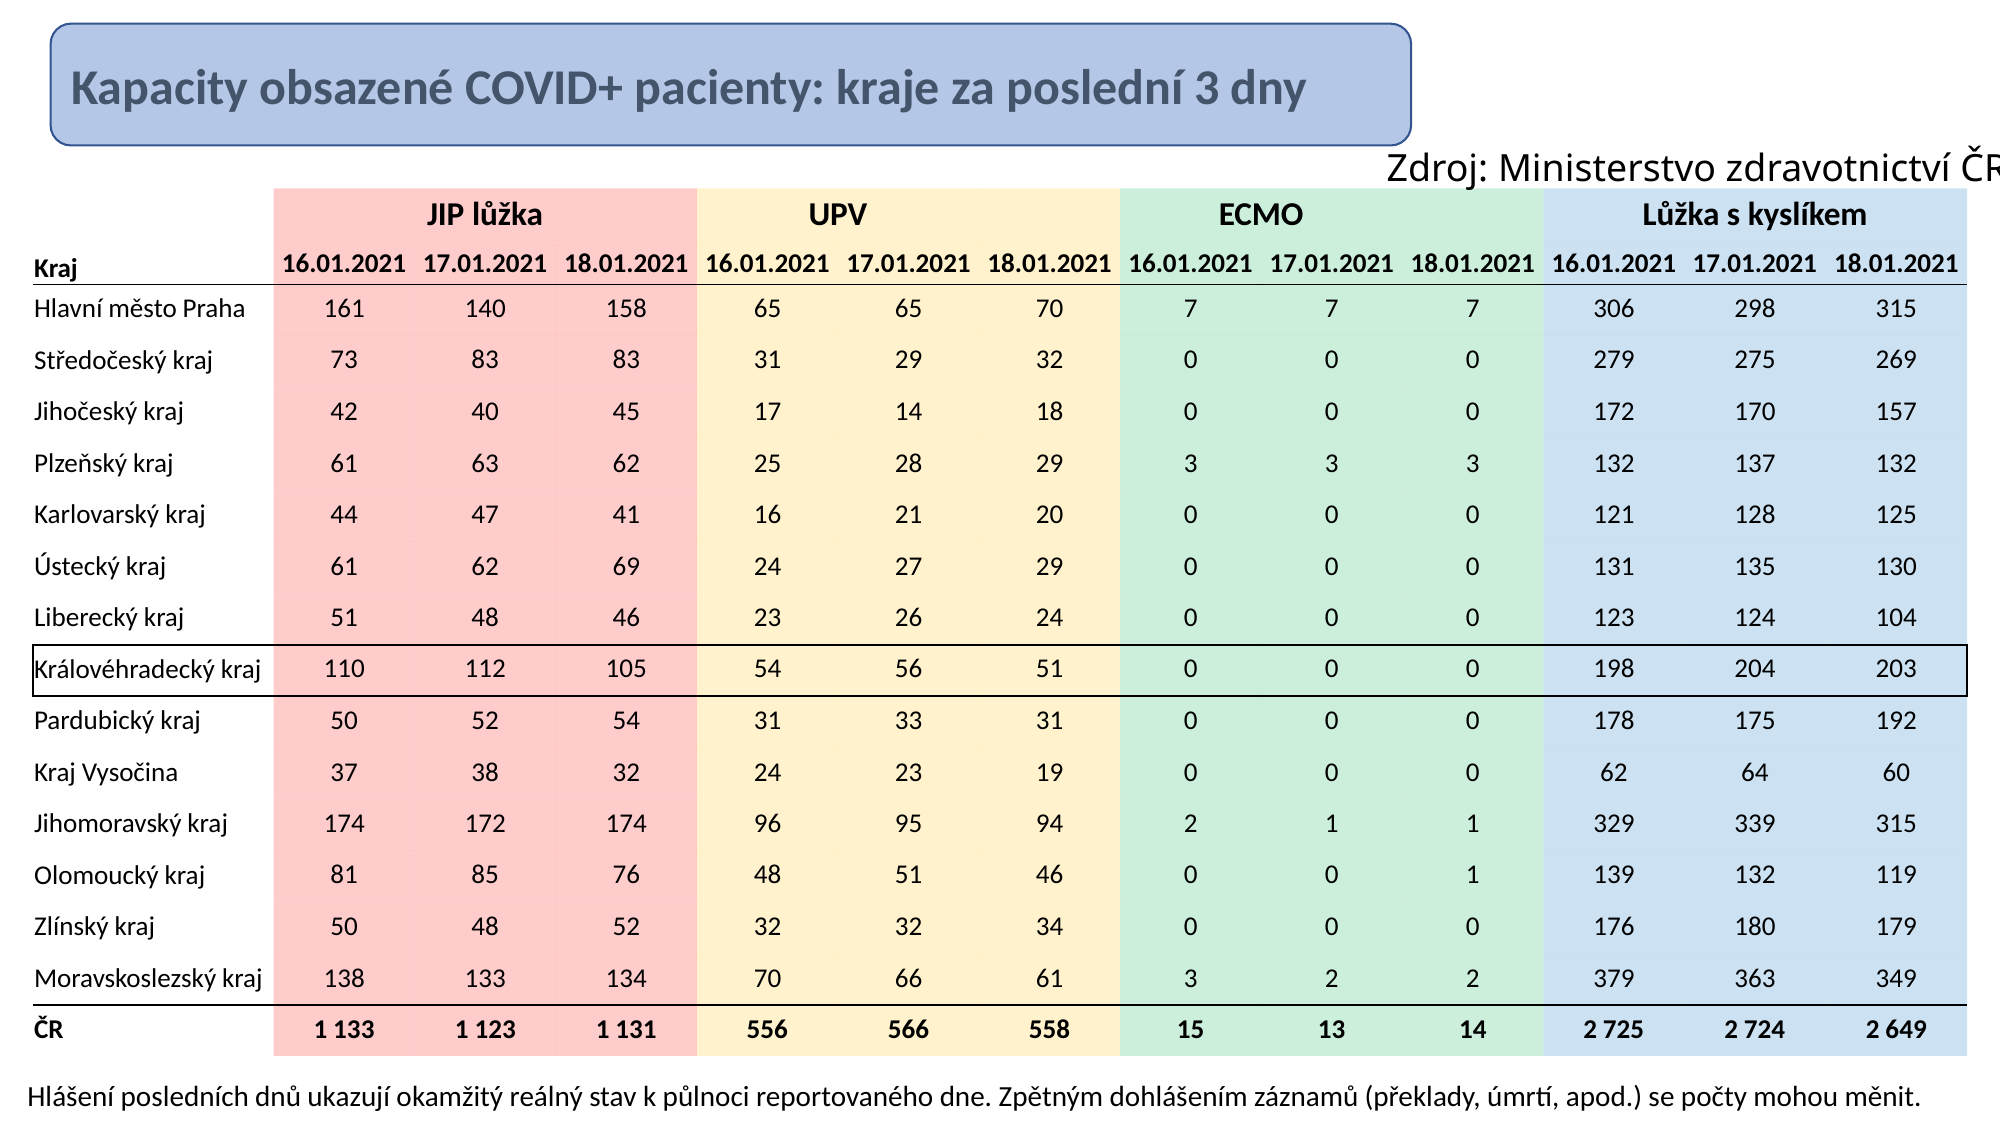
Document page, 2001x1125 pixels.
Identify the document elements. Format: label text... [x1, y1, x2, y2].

table_cell 3 [1120, 954, 1261, 1004]
table_cell 379 [1543, 954, 1684, 1004]
table_cell 51 [274, 593, 415, 644]
table_cell 42 [274, 387, 415, 439]
table_cell 131 [1543, 542, 1684, 593]
table_cell 269 [1826, 336, 1967, 387]
table_cell 16.01.2021 [697, 245, 838, 284]
table_cell 2 725 [1543, 1006, 1684, 1056]
table_cell 21 [838, 490, 979, 542]
table_cell 1 [1402, 799, 1543, 851]
table_cell 172 [415, 799, 556, 851]
table_cell 558 [979, 1006, 1120, 1056]
table_cell 52 [556, 902, 697, 954]
table_cell 15 [1120, 1006, 1261, 1056]
table_cell Kraj Vysočina [33, 748, 274, 799]
table_cell Ústecký kraj [33, 542, 274, 593]
table_cell 31 [979, 697, 1120, 748]
table_cell 0 [1120, 387, 1261, 439]
table_cell Středočeský kraj [33, 336, 274, 387]
table_cell 95 [838, 799, 979, 851]
table_cell 137 [1684, 439, 1826, 490]
table_cell 204 [1684, 646, 1826, 695]
table_cell 17.01.2021 [838, 245, 979, 284]
table_cell 1 [1261, 799, 1402, 851]
table_cell 54 [697, 646, 838, 695]
table_cell 0 [1261, 697, 1402, 748]
table_cell 0 [1120, 902, 1261, 954]
table_cell 0 [1402, 542, 1543, 593]
table_cell Liberecký kraj [33, 593, 274, 644]
table_cell 83 [415, 336, 556, 387]
table_cell Jihočeský kraj [33, 387, 274, 439]
table_cell 178 [1543, 697, 1684, 748]
table_cell 33 [838, 697, 979, 748]
table_cell 192 [1826, 697, 1967, 748]
table_cell 339 [1684, 799, 1826, 851]
table_cell 48 [415, 902, 556, 954]
table_cell 0 [1261, 542, 1402, 593]
table_cell 132 [1684, 851, 1826, 902]
table_cell 19 [979, 748, 1120, 799]
table_cell 174 [556, 799, 697, 851]
table_cell 363 [1684, 954, 1826, 1004]
table_cell 60 [1826, 748, 1967, 799]
table_cell 31 [697, 697, 838, 748]
table_cell 0 [1120, 697, 1261, 748]
table_cell 24 [697, 748, 838, 799]
table_cell 0 [1120, 542, 1261, 593]
table_cell 16.01.2021 [1120, 245, 1261, 284]
table_cell 85 [415, 851, 556, 902]
table_cell 315 [1826, 799, 1967, 851]
table_cell 0 [1261, 593, 1402, 644]
table_cell 28 [838, 439, 979, 490]
table_cell 0 [1402, 902, 1543, 954]
table_cell 56 [838, 646, 979, 695]
table_cell Moravskoslezský kraj [33, 954, 274, 1004]
table_cell 0 [1120, 490, 1261, 542]
table_cell 176 [1543, 902, 1684, 954]
table_cell 0 [1120, 593, 1261, 644]
table_cell Pardubický kraj [33, 697, 274, 748]
table_cell 70 [979, 285, 1120, 336]
table_cell 329 [1543, 799, 1684, 851]
table_cell 138 [274, 954, 415, 1004]
table_cell 125 [1826, 490, 1967, 542]
table_cell 76 [556, 851, 697, 902]
table_cell 44 [274, 490, 415, 542]
table_cell 62 [556, 439, 697, 490]
table_cell 29 [838, 336, 979, 387]
table_cell 0 [1402, 697, 1543, 748]
table_cell 34 [979, 902, 1120, 954]
table_cell 112 [415, 646, 556, 695]
table_cell 31 [697, 336, 838, 387]
table_cell 128 [1684, 490, 1826, 542]
table_cell 0 [1261, 490, 1402, 542]
table_cell 20 [979, 490, 1120, 542]
table_cell 48 [697, 851, 838, 902]
table_header [979, 188, 1120, 245]
table_cell 0 [1120, 646, 1261, 695]
table_cell 32 [838, 902, 979, 954]
table_cell 161 [274, 285, 415, 336]
table_cell 50 [274, 902, 415, 954]
table_cell 46 [556, 593, 697, 644]
table_cell 40 [415, 387, 556, 439]
table_cell 23 [838, 748, 979, 799]
table_cell 0 [1402, 387, 1543, 439]
table_cell 51 [838, 851, 979, 902]
table_cell 0 [1261, 336, 1402, 387]
table_cell 70 [697, 954, 838, 1004]
table_cell 0 [1261, 387, 1402, 439]
table_cell 14 [838, 387, 979, 439]
table_header Lůžka s kyslíkem [1543, 197, 1967, 245]
table_cell 105 [556, 646, 697, 695]
table_cell 2 649 [1826, 1006, 1967, 1056]
table_cell 25 [697, 439, 838, 490]
table_cell 123 [1543, 593, 1684, 644]
text_box Zdroj: Ministerstvo zdravotnictví ČR [1371, 136, 2000, 197]
table_cell 2 [1402, 954, 1543, 1004]
table_cell Hlavní město Praha [33, 285, 274, 336]
table_cell 52 [415, 697, 556, 748]
table_cell 124 [1684, 593, 1826, 644]
table_cell Plzeňský kraj [33, 439, 274, 490]
table_cell 94 [979, 799, 1120, 851]
table_cell 3 [1402, 439, 1543, 490]
table_cell 17 [697, 387, 838, 439]
table_cell 179 [1826, 902, 1967, 954]
table_cell 349 [1826, 954, 1967, 1004]
table_cell 175 [1684, 697, 1826, 748]
table_cell 0 [1120, 336, 1261, 387]
table_cell 0 [1261, 902, 1402, 954]
table_cell 556 [697, 1006, 838, 1056]
table_cell 17.01.2021 [1684, 245, 1826, 284]
table_cell 41 [556, 490, 697, 542]
table_cell 2 724 [1684, 1006, 1826, 1056]
table_cell 0 [1120, 748, 1261, 799]
table_cell 7 [1261, 285, 1402, 336]
table_cell 61 [979, 954, 1120, 1004]
table_cell 14 [1402, 1006, 1543, 1056]
table_cell 54 [556, 697, 697, 748]
table_cell 139 [1543, 851, 1684, 902]
table_cell 198 [1543, 646, 1684, 695]
table_cell 48 [415, 593, 556, 644]
table_cell 1 131 [556, 1006, 697, 1056]
table_cell 27 [838, 542, 979, 593]
table_cell 16.01.2021 [1543, 245, 1684, 284]
table_cell 0 [1261, 851, 1402, 902]
table_cell 158 [556, 285, 697, 336]
table_cell 135 [1684, 542, 1826, 593]
table_cell 0 [1402, 490, 1543, 542]
table_cell 0 [1261, 748, 1402, 799]
table_cell 170 [1684, 387, 1826, 439]
table_cell 0 [1402, 593, 1543, 644]
table_cell 32 [556, 748, 697, 799]
table_cell 1 133 [274, 1006, 415, 1056]
table_cell 17.01.2021 [415, 245, 556, 284]
table_cell 2 [1261, 954, 1402, 1004]
table_cell 180 [1684, 902, 1826, 954]
table_cell 0 [1402, 748, 1543, 799]
table_cell Olomoucký kraj [33, 851, 274, 902]
table_cell 0 [1402, 646, 1543, 695]
table_cell Zlínský kraj [33, 902, 274, 954]
table_cell 157 [1826, 387, 1967, 439]
table_cell 203 [1826, 646, 1966, 695]
table_cell 38 [415, 748, 556, 799]
table_cell 172 [1543, 387, 1684, 439]
table_header [1402, 197, 1543, 245]
table_cell 2 [1120, 799, 1261, 851]
table_cell 18.01.2021 [1402, 245, 1543, 284]
table_cell Karlovarský kraj [33, 490, 274, 542]
text_box Kapacity obsazené COVID+ pacienty: kraje za poslední 3 dny [50, 23, 1412, 146]
table_cell 119 [1826, 851, 1967, 902]
table_cell 174 [274, 799, 415, 851]
table_cell 13 [1261, 1006, 1402, 1056]
table_cell ČR [33, 1006, 274, 1056]
table_cell 65 [697, 285, 838, 336]
table_cell 96 [697, 799, 838, 851]
table_cell 24 [979, 593, 1120, 644]
table_header UPV [697, 188, 979, 245]
text_box Hlášení posledních dnů ukazují okamžitý reálný stav k půlnoci reportovaného dne. Zpětným dohlášením záznamů (překlady, úmrtí, apod.) se počty mohou měnit. [12, 1069, 1968, 1120]
table_cell 0 [1261, 646, 1402, 695]
table_header ECMO [1120, 188, 1402, 245]
table_cell 83 [556, 336, 697, 387]
table_cell 298 [1684, 285, 1826, 336]
table_cell 32 [979, 336, 1120, 387]
table_cell 64 [1684, 748, 1826, 799]
table_cell 104 [1826, 593, 1967, 644]
table_cell 306 [1543, 285, 1684, 336]
table_cell 50 [274, 697, 415, 748]
table_cell 133 [415, 954, 556, 1004]
table_cell 3 [1120, 439, 1261, 490]
table_cell 7 [1120, 285, 1261, 336]
table_cell Kraj [33, 245, 274, 284]
table_cell 47 [415, 490, 556, 542]
table_cell 81 [274, 851, 415, 902]
table_cell 73 [274, 336, 415, 387]
table_cell 18.01.2021 [979, 245, 1120, 284]
table_cell 26 [838, 593, 979, 644]
table_cell 132 [1543, 439, 1684, 490]
table_cell 3 [1261, 439, 1402, 490]
table_cell 29 [979, 542, 1120, 593]
table_cell 62 [1543, 748, 1684, 799]
table_cell 37 [274, 748, 415, 799]
table_cell Královéhradecký kraj [34, 646, 274, 695]
table_cell 279 [1543, 336, 1684, 387]
table_cell 1 123 [415, 1006, 556, 1056]
table_header JIP lůžka [274, 188, 697, 245]
table_cell 65 [838, 285, 979, 336]
table_cell 24 [697, 542, 838, 593]
table_cell 61 [274, 439, 415, 490]
table_cell 61 [274, 542, 415, 593]
table_cell 16 [697, 490, 838, 542]
table_cell 62 [415, 542, 556, 593]
table_cell 69 [556, 542, 697, 593]
table_cell Jihomoravský kraj [33, 799, 274, 851]
table_cell 32 [697, 902, 838, 954]
table_cell 7 [1402, 285, 1543, 336]
table_cell 134 [556, 954, 697, 1004]
table_cell 18.01.2021 [556, 245, 697, 284]
table_cell 566 [838, 1006, 979, 1056]
table_cell 1 [1402, 851, 1543, 902]
table_cell 130 [1826, 542, 1967, 593]
table_cell 140 [415, 285, 556, 336]
table_cell 66 [838, 954, 979, 1004]
table_cell 315 [1826, 285, 1967, 336]
table_cell 132 [1826, 439, 1967, 490]
table_cell 16.01.2021 [274, 245, 415, 284]
table_cell 63 [415, 439, 556, 490]
table_cell 0 [1120, 851, 1261, 902]
table_cell 18 [979, 387, 1120, 439]
table_cell 45 [556, 387, 697, 439]
table_cell 121 [1543, 490, 1684, 542]
table_cell 51 [979, 646, 1120, 695]
table_cell 23 [697, 593, 838, 644]
table_cell 110 [274, 646, 415, 695]
table_cell 18.01.2021 [1826, 245, 1967, 284]
table_cell 17.01.2021 [1261, 245, 1402, 284]
table_cell 0 [1402, 336, 1543, 387]
table_header [33, 188, 274, 245]
table_cell 275 [1684, 336, 1826, 387]
table_cell 46 [979, 851, 1120, 902]
table_cell 29 [979, 439, 1120, 490]
